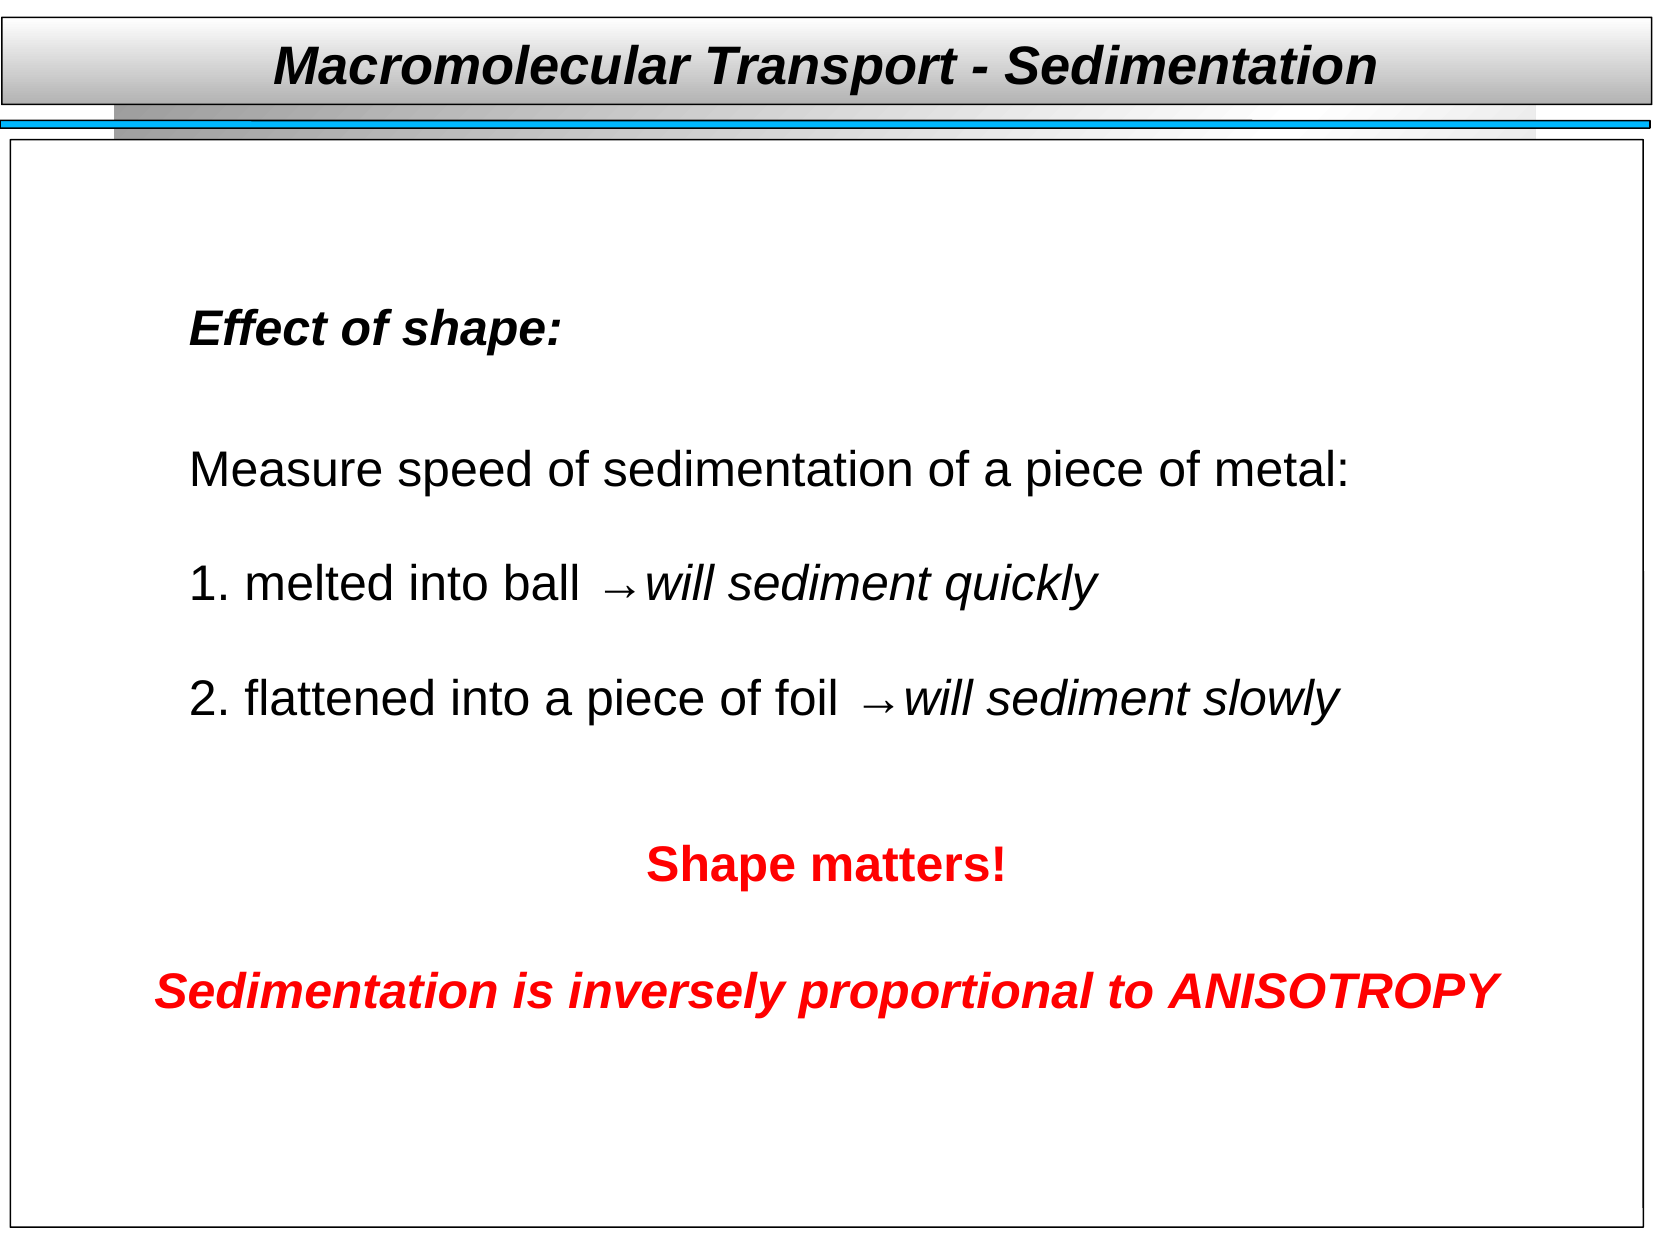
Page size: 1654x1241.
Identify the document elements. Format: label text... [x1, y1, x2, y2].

text_box Shape matters! Sedimentation is inversely proportional to ANISOTROPY [121, 836, 1532, 1020]
text_box [10, 139, 1644, 1228]
text_box [0, 120, 1651, 129]
text_box Macromolecular Transport - Sedimentation [1, 17, 1652, 105]
text_box Effect of shape: Measure speed of sedimentation of a piece of metal: 1. melted into ball →will sediment quickly 2. flattened into a piece of foil →will sediment slowly [174, 292, 1480, 754]
